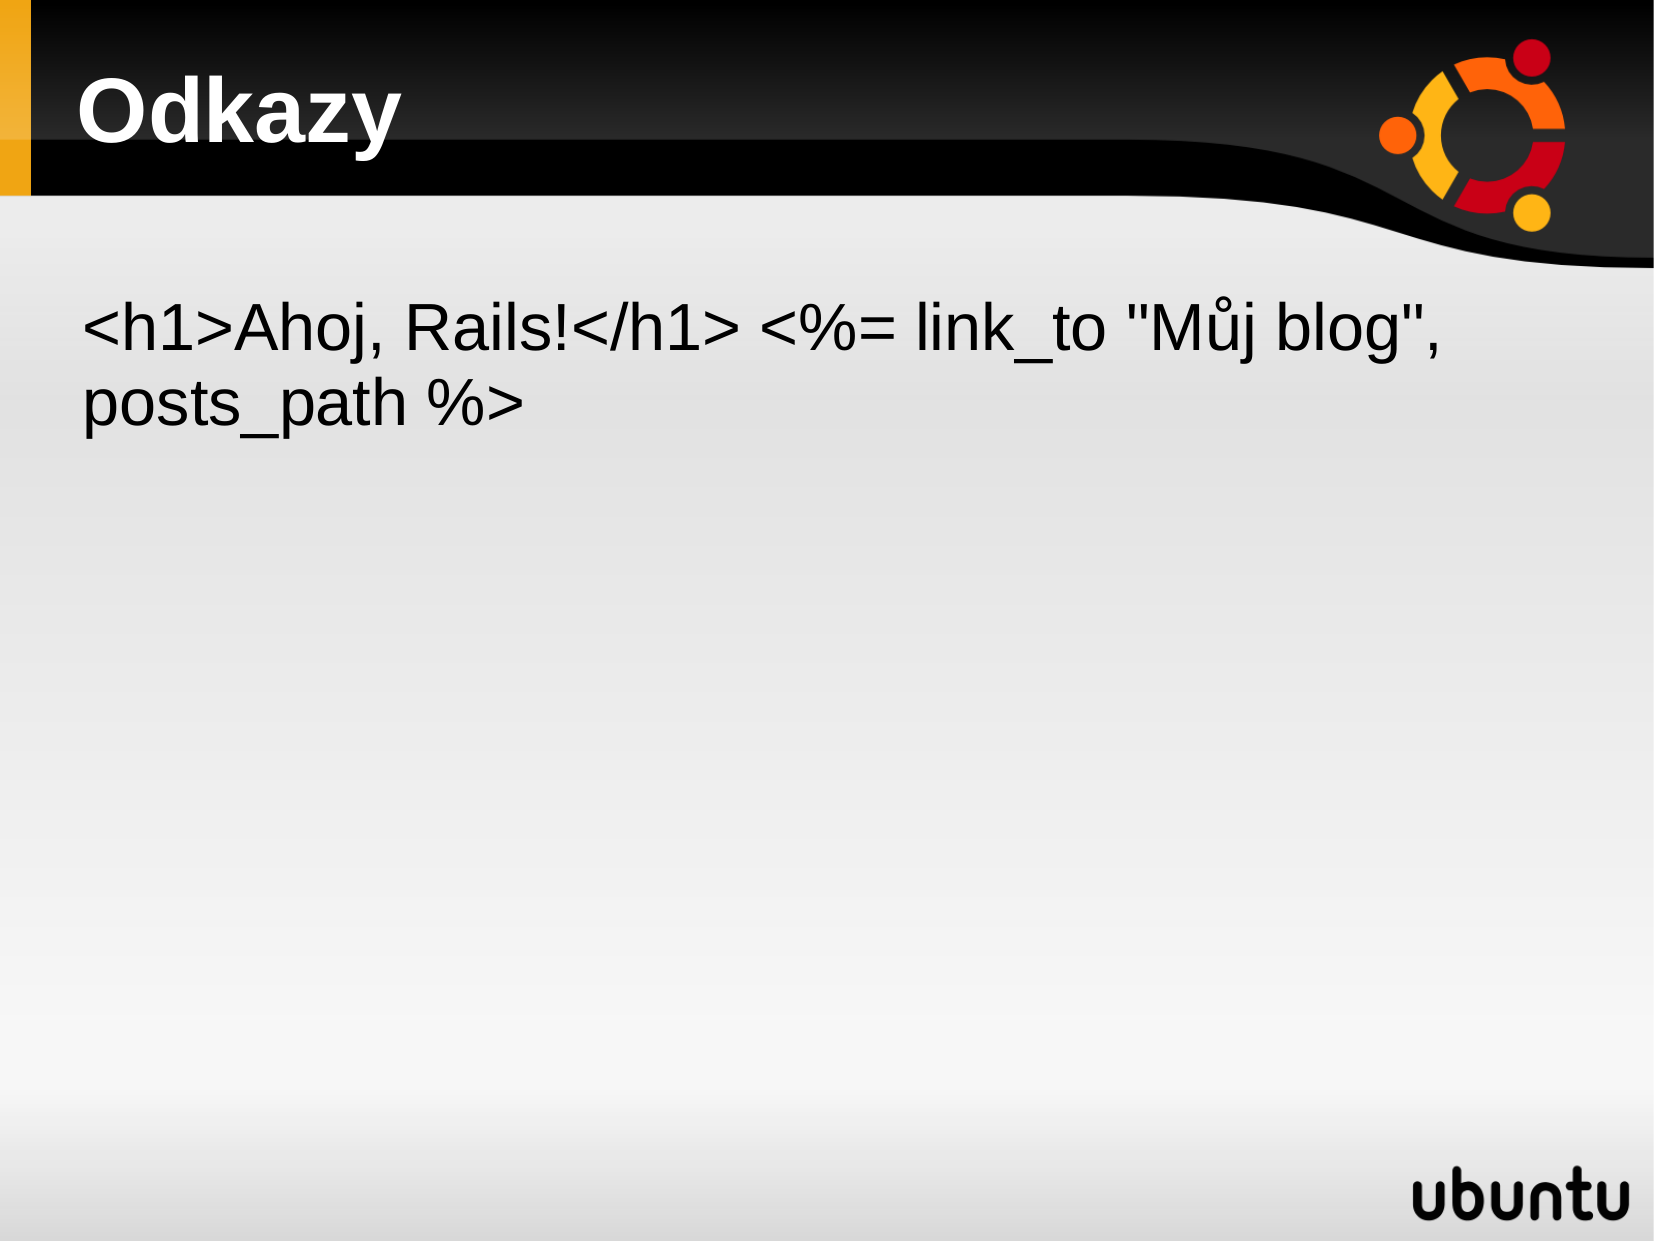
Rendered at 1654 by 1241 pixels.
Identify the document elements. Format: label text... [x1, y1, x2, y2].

picture [0, 0, 1654, 1241]
title Odkazy [76, 14, 1565, 207]
list <h1>Ahoj, Rails!</h1> <%= link_to "Můj blog", posts_path %> [82, 290, 1571, 1094]
